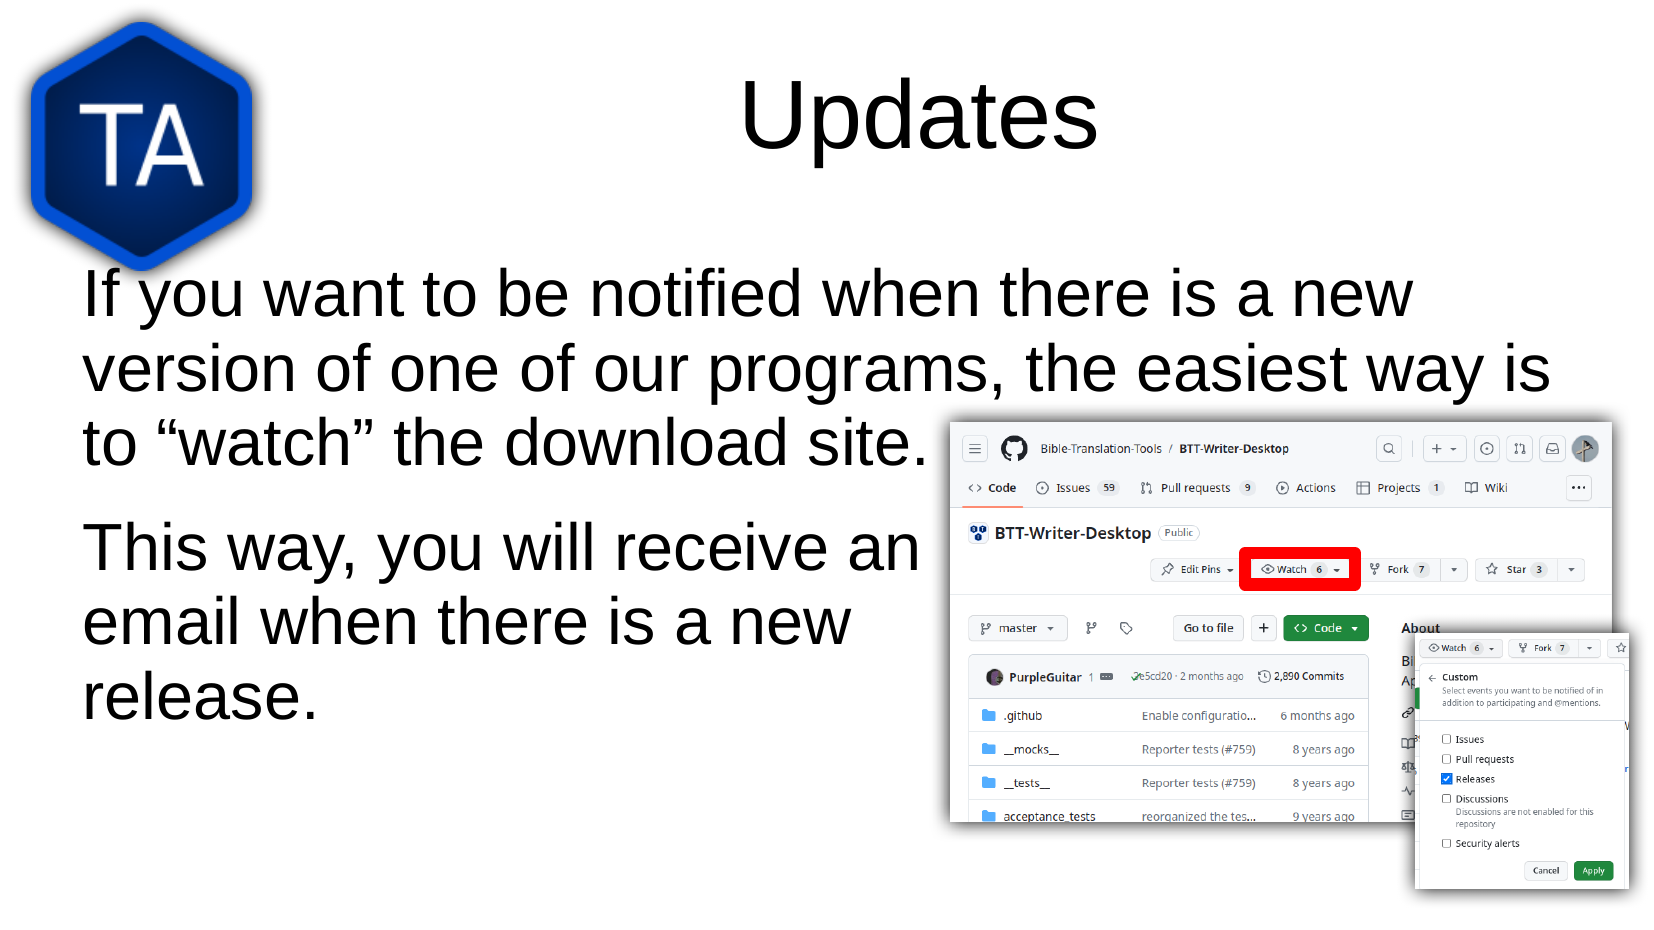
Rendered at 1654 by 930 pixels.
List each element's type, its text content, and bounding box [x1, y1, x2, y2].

picture [950, 422, 1629, 890]
picture [31, 22, 252, 271]
list If you want to be notified when there is a new version of one of our programs, the easiest way is to “watch” the download site. This way, you will receive an email when there is a new release. [82, 255, 1571, 757]
title Updates [268, 37, 1571, 193]
